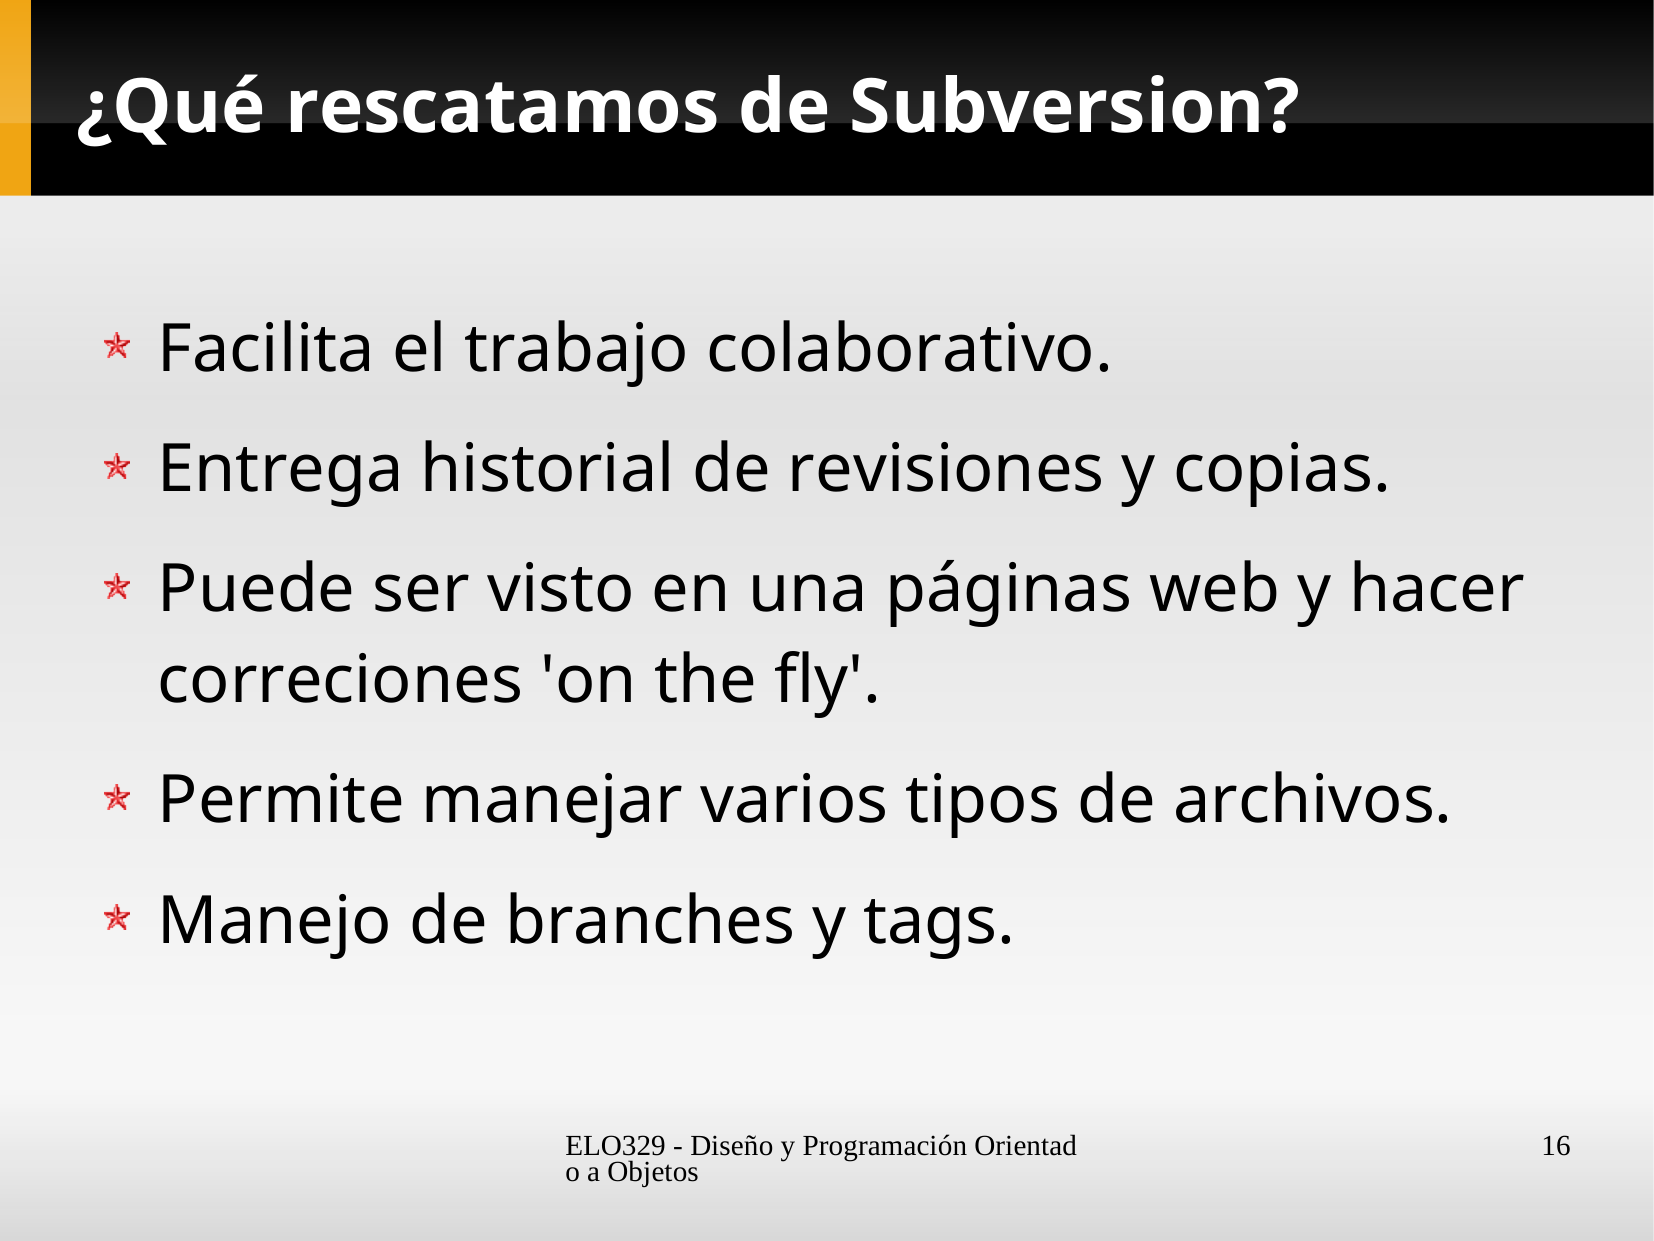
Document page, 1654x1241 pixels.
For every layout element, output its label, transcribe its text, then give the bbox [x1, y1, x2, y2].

title ¿Qué rescatamos de Subversion? [76, 0, 1565, 208]
list Facilita el trabajo colaborativo. Entrega historial de revisiones y copias. Puede ser visto en una páginas web y hacer correciones 'on the fly'. Permite manejar varios tipos de archivos. Manejo de branches y tags. [86, 300, 1576, 1119]
picture [0, 0, 1654, 1241]
